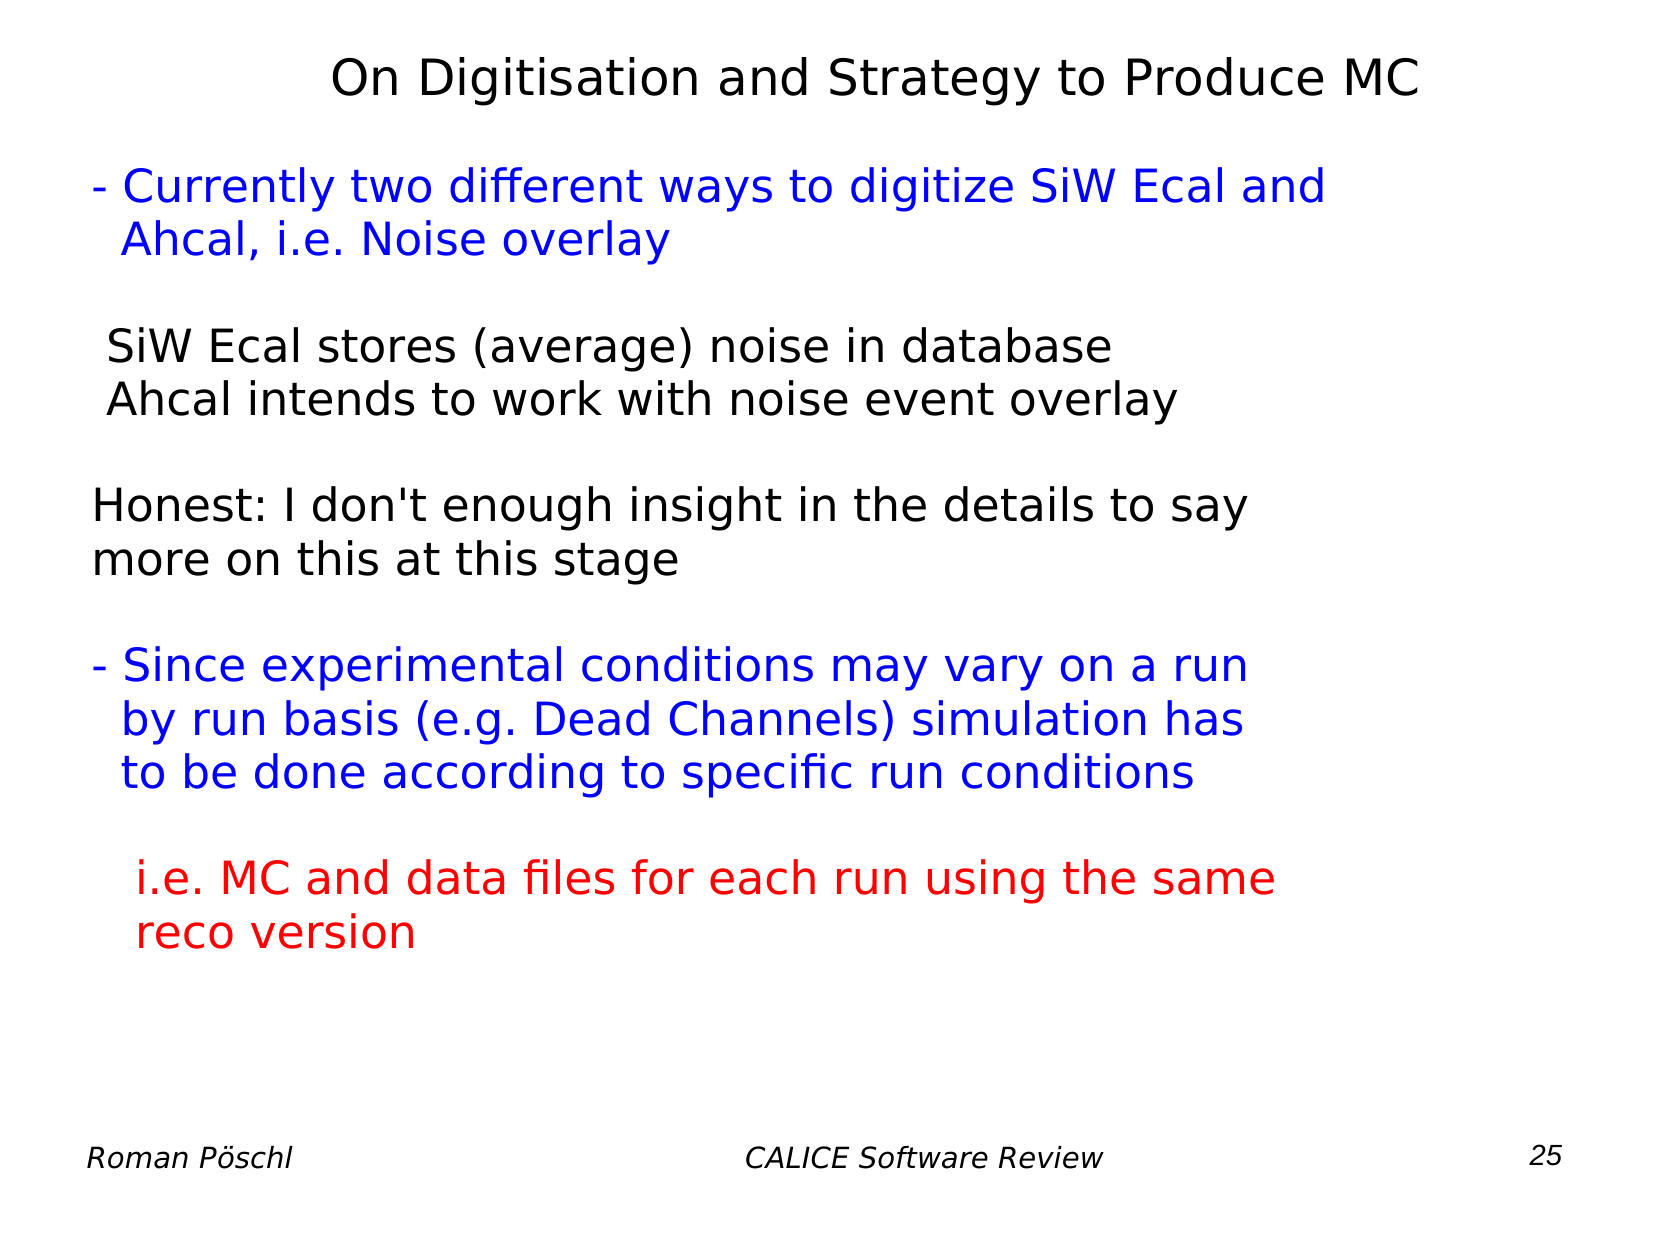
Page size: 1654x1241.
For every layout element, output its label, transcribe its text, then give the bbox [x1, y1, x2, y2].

text_box - Currently two different ways to digitize SiW Ecal and Ahcal, i.e. Noise overlay SiW Ecal stores (average) noise in database Ahcal intends to work with noise event overlay Honest: I don't enough insight in the details to say more on this at this stage - Since experimental conditions may vary on a run by run basis (e.g. Dead Channels) simulation has to be done according to specific run conditions i.e. MC and data files for each run using the same reco version [91, 159, 1305, 959]
text_box On Digitisation and Strategy to Produce MC [330, 49, 1397, 108]
